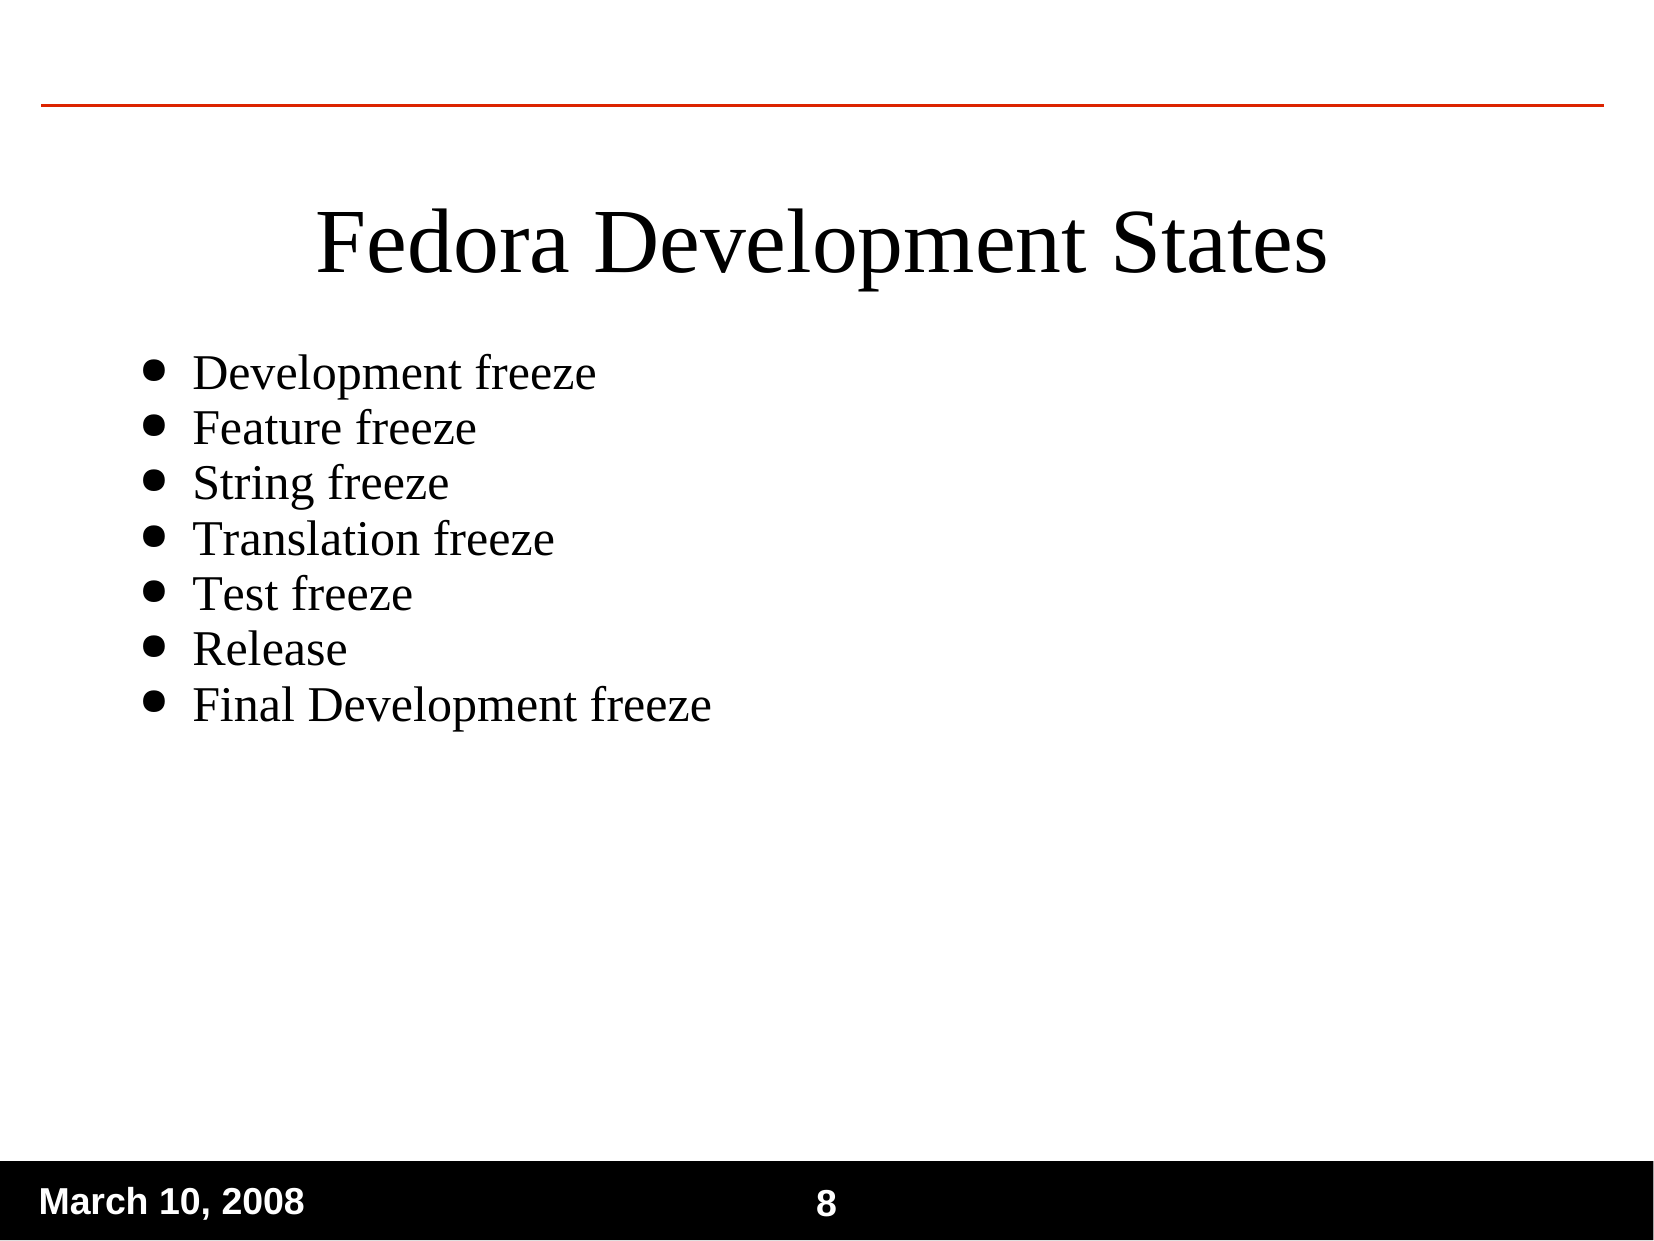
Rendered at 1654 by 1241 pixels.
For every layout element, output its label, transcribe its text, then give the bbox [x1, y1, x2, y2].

title Fedora Development States [117, 137, 1530, 346]
list Development freeze Feature freeze String freeze Translation freeze Test freeze Release Final Development freeze [121, 344, 1534, 1127]
